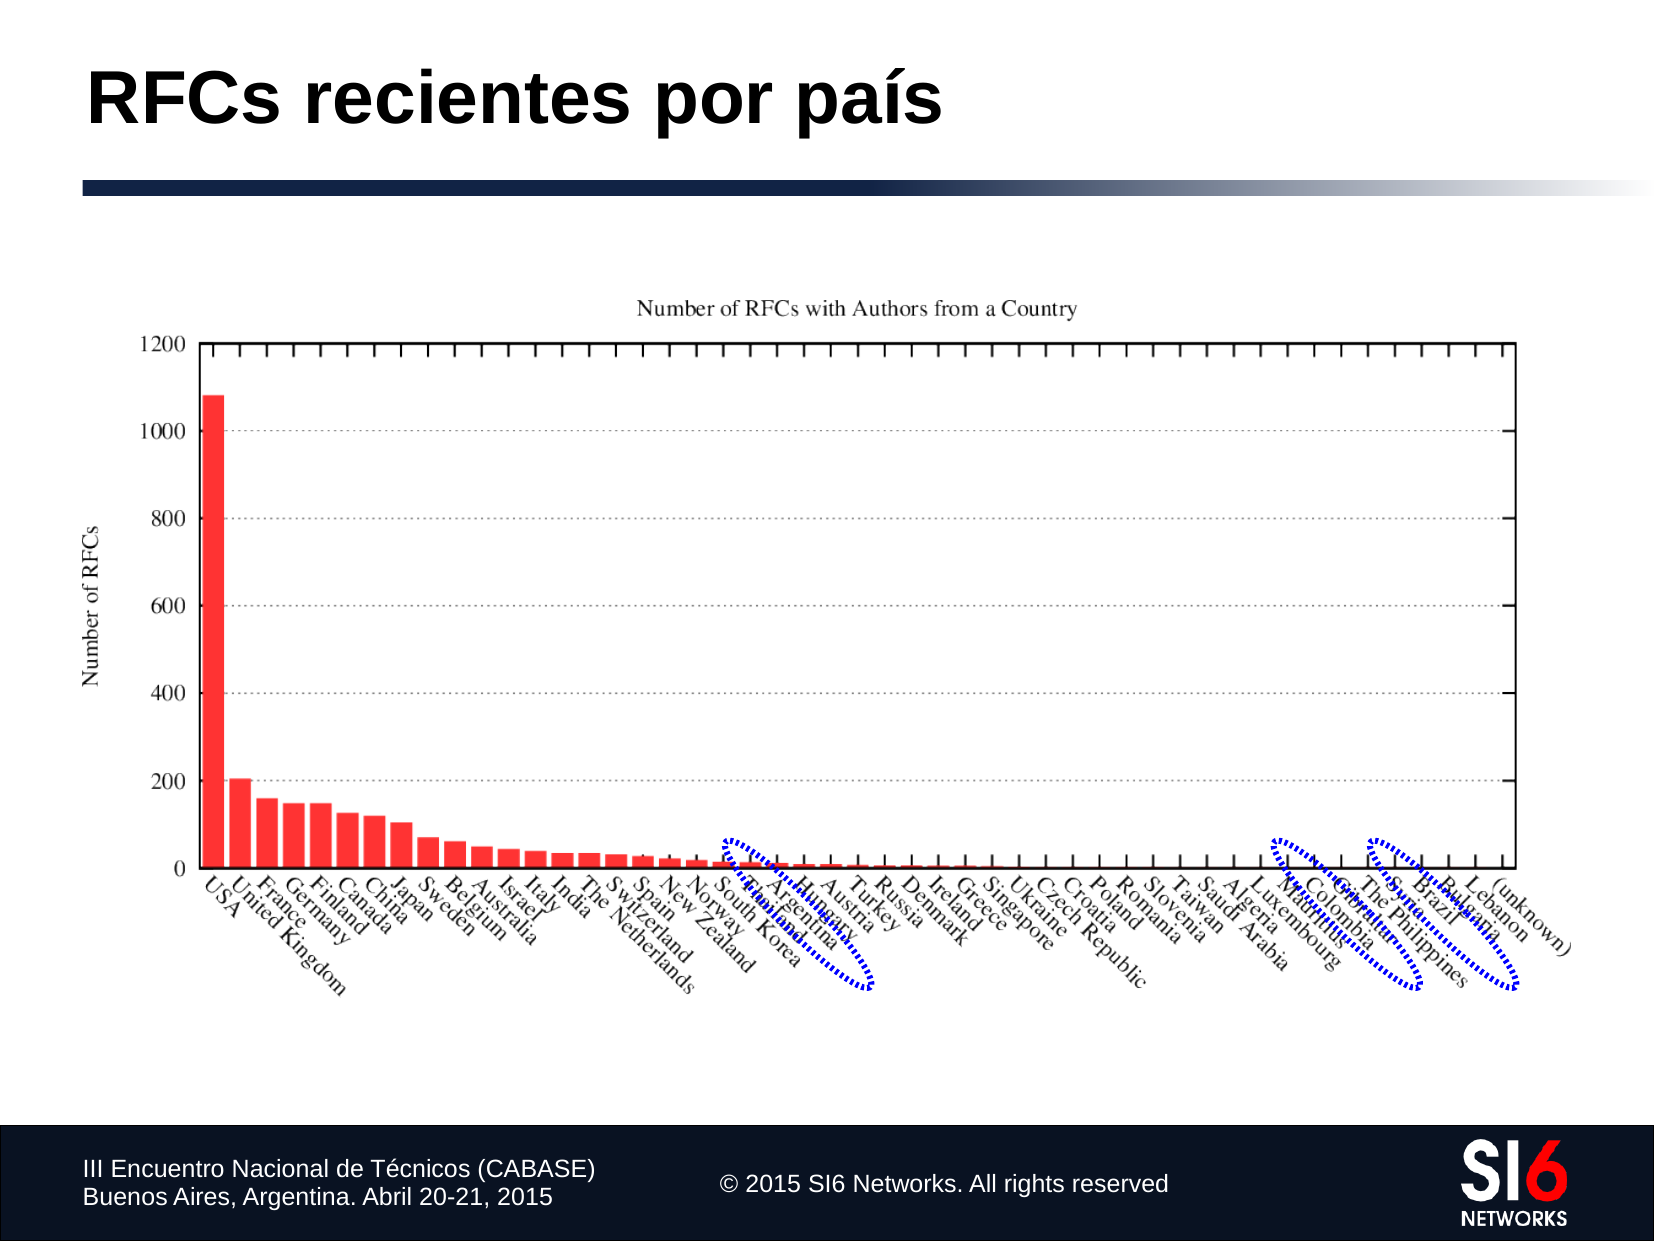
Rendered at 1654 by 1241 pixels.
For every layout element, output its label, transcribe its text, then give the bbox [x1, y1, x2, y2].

picture [1461, 1139, 1567, 1226]
title RFCs recientes por país [86, 30, 1576, 166]
picture [82, 300, 1571, 998]
